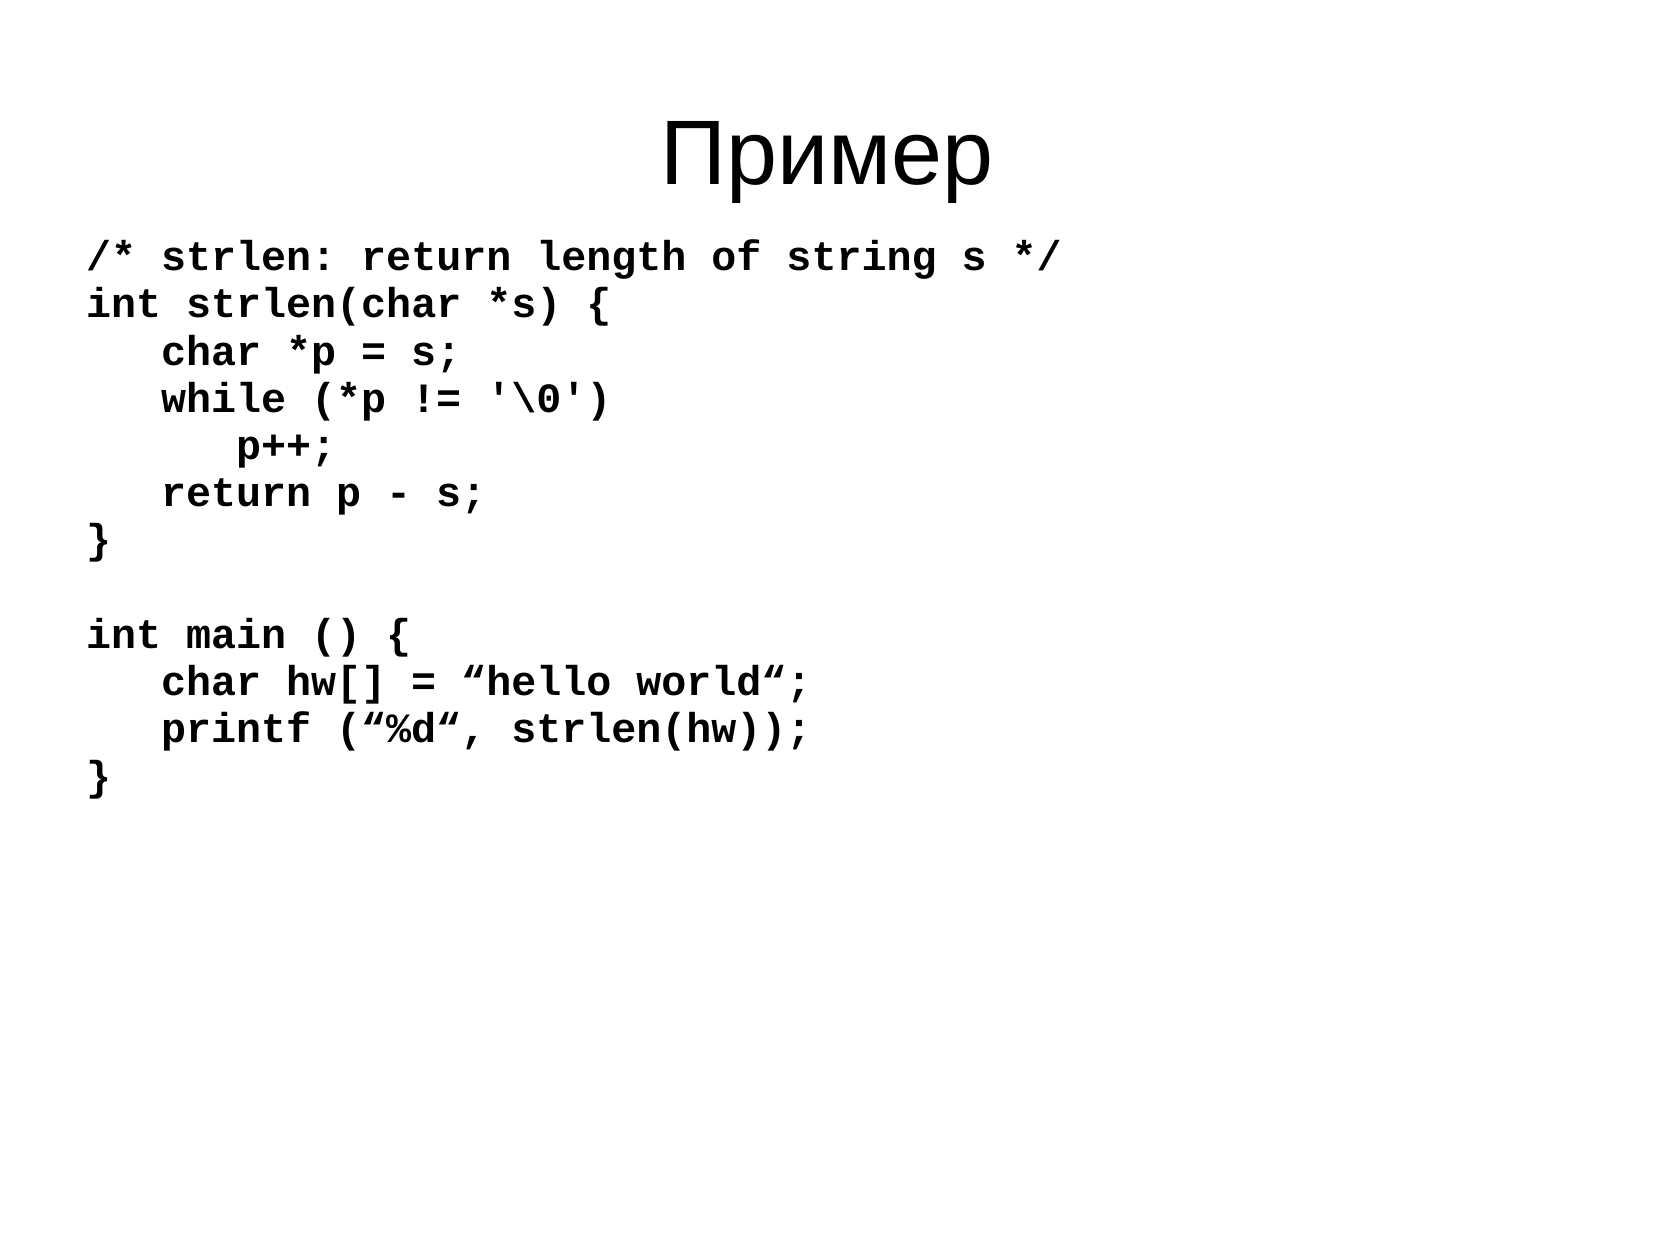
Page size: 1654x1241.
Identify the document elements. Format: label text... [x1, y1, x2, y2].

title Пример [82, 49, 1571, 228]
text_box /* strlen: return length of string s */ int strlen(char *s) { char *p = s; while (*p != '\0') p++; return p - s; } int main () { char hw[] = “hello world“; printf (“%d“, strlen(hw)); } [71, 228, 1637, 817]
